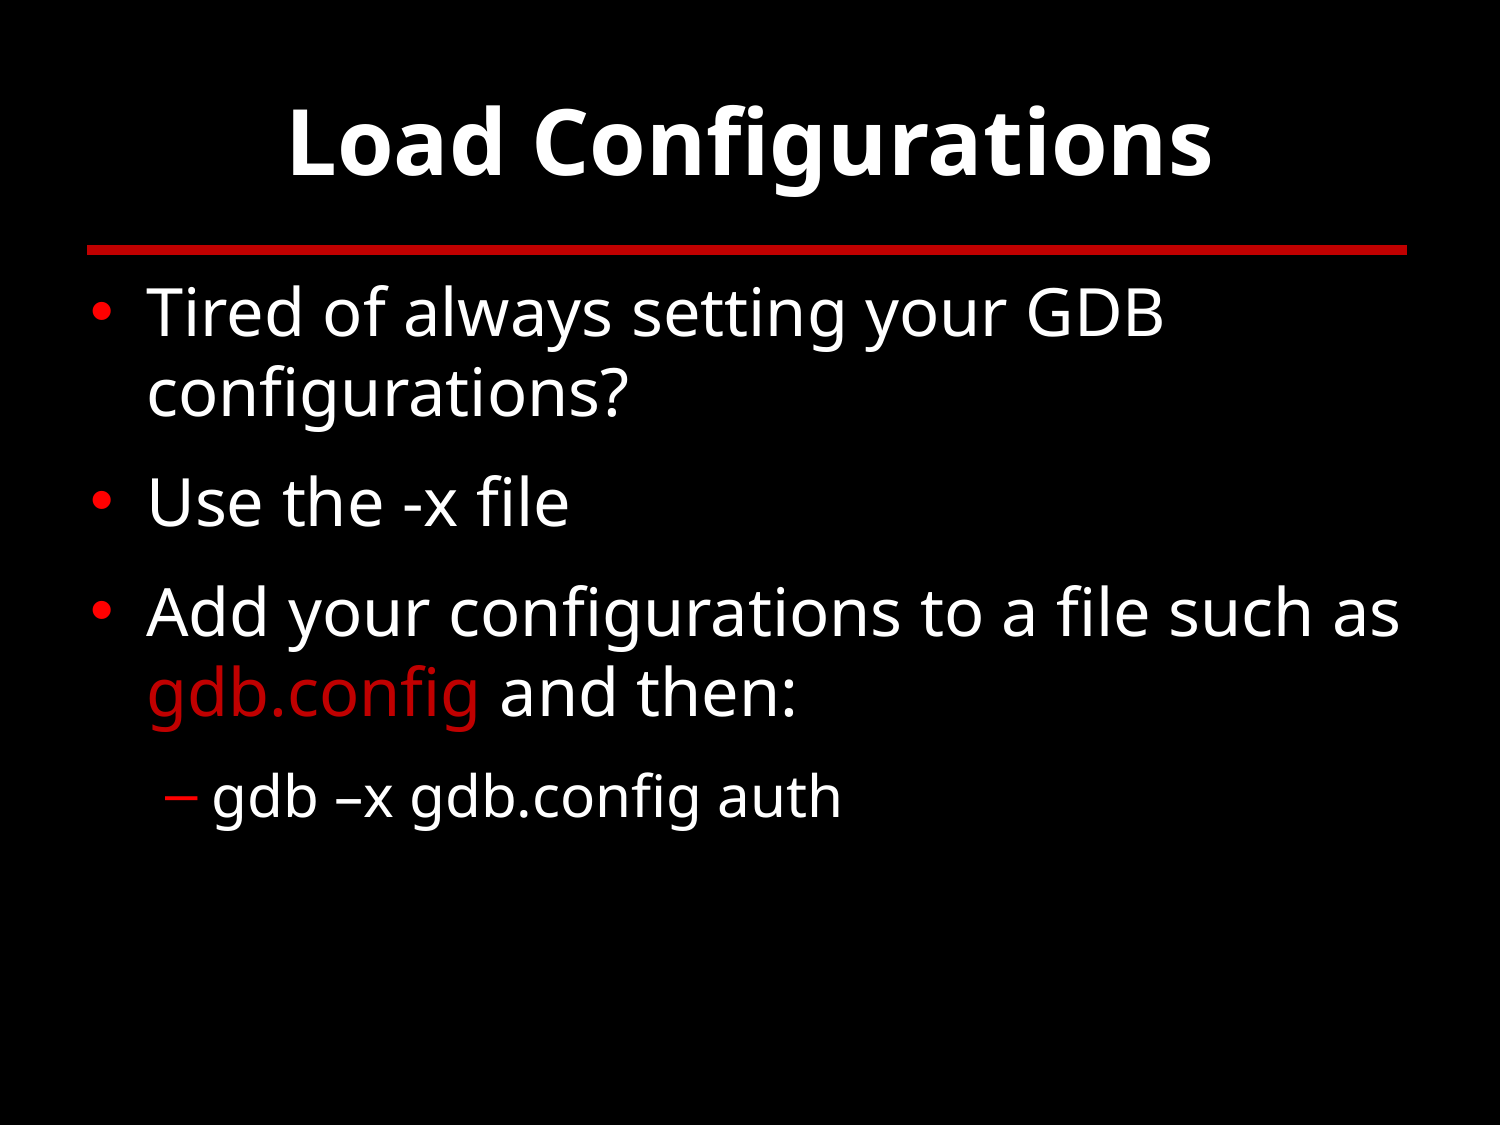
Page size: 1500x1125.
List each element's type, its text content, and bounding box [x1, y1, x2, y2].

list Tired of always setting your GDB configurations? Use the -x file Add your configurations to a file such as gdb.config and then: gdb –x gdb.config auth [75, 262, 1425, 1005]
title Load Configurations [75, 45, 1425, 233]
